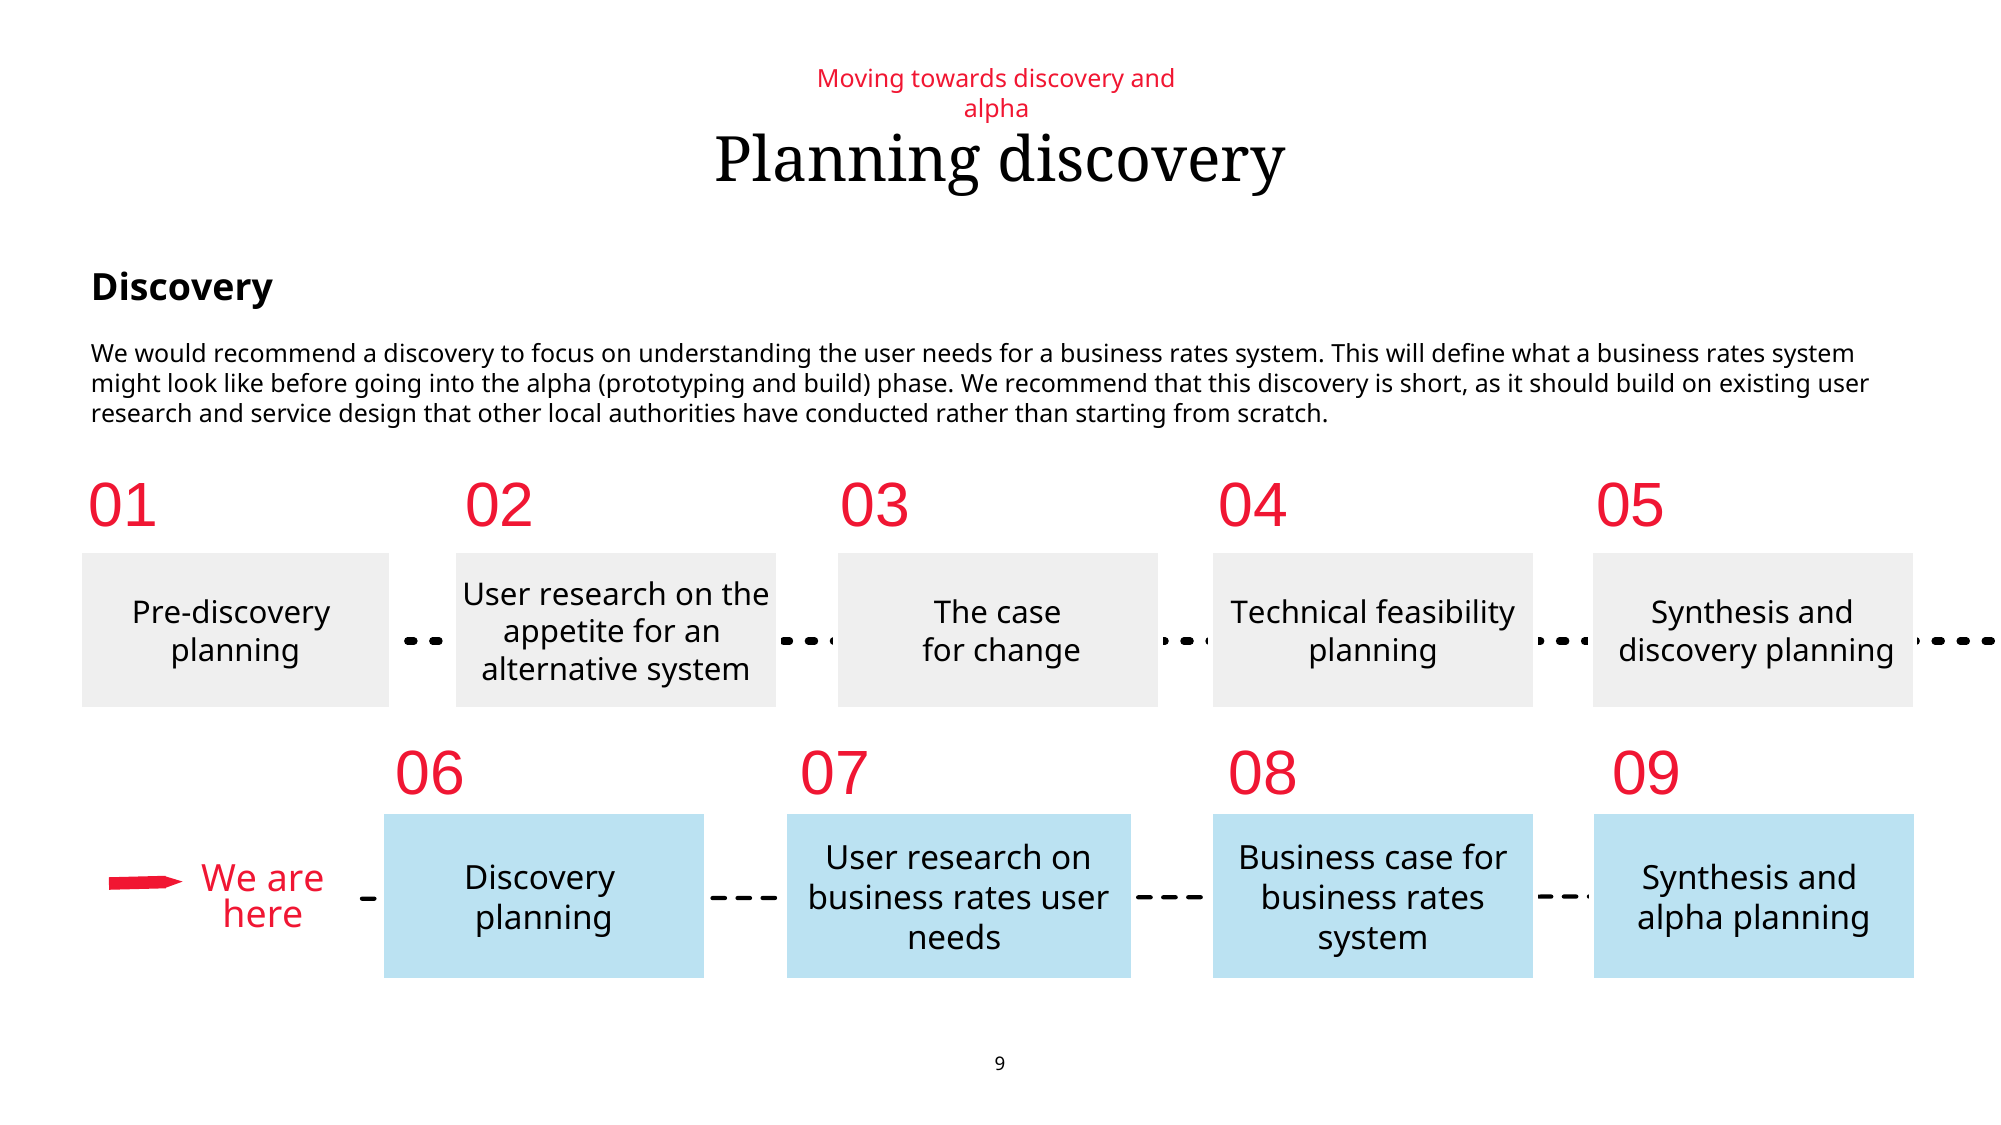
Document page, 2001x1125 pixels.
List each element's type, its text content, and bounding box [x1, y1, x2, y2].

text_box 07 [794, 733, 927, 820]
text_box The case for change [835, 551, 1160, 709]
text_box 03 [834, 465, 968, 552]
text_box Planning discovery [86, 125, 1915, 203]
text_box We are here [164, 843, 362, 955]
text_box 04 [1212, 465, 1346, 552]
text_box Discovery planning [382, 812, 707, 980]
text_box Business case for business rates system [1211, 812, 1536, 980]
text_box 01 [82, 465, 216, 552]
text_box Discovery We would recommend a discovery to focus on understanding the user needs for a business rates system. This will define what a business rates system might look like before going into the alpha (prototyping and build) phase. We recommend that this discovery is short, as it should build on existing user research and service design that other local authorities have conducted rather than starting from scratch. [83, 255, 1887, 455]
text_box Technical feasibility planning [1211, 551, 1536, 709]
text_box 06 [389, 733, 523, 820]
text_box User research on business rates user needs [785, 812, 1133, 980]
text_box Moving towards discovery and alpha [782, 58, 1212, 97]
text_box 08 [1222, 733, 1356, 820]
text_box 09 [1606, 733, 1739, 820]
text_box User research on the appetite for an alternative system [454, 551, 779, 709]
text_box 55 [955, 1001, 1045, 1125]
text_box 05 [1590, 465, 1723, 552]
text_box Pre-discovery planning [79, 551, 392, 709]
text_box 02 [459, 465, 592, 552]
text_box Synthesis and alpha planning [1592, 812, 1917, 980]
text_box Synthesis and discovery planning [1590, 551, 1915, 709]
